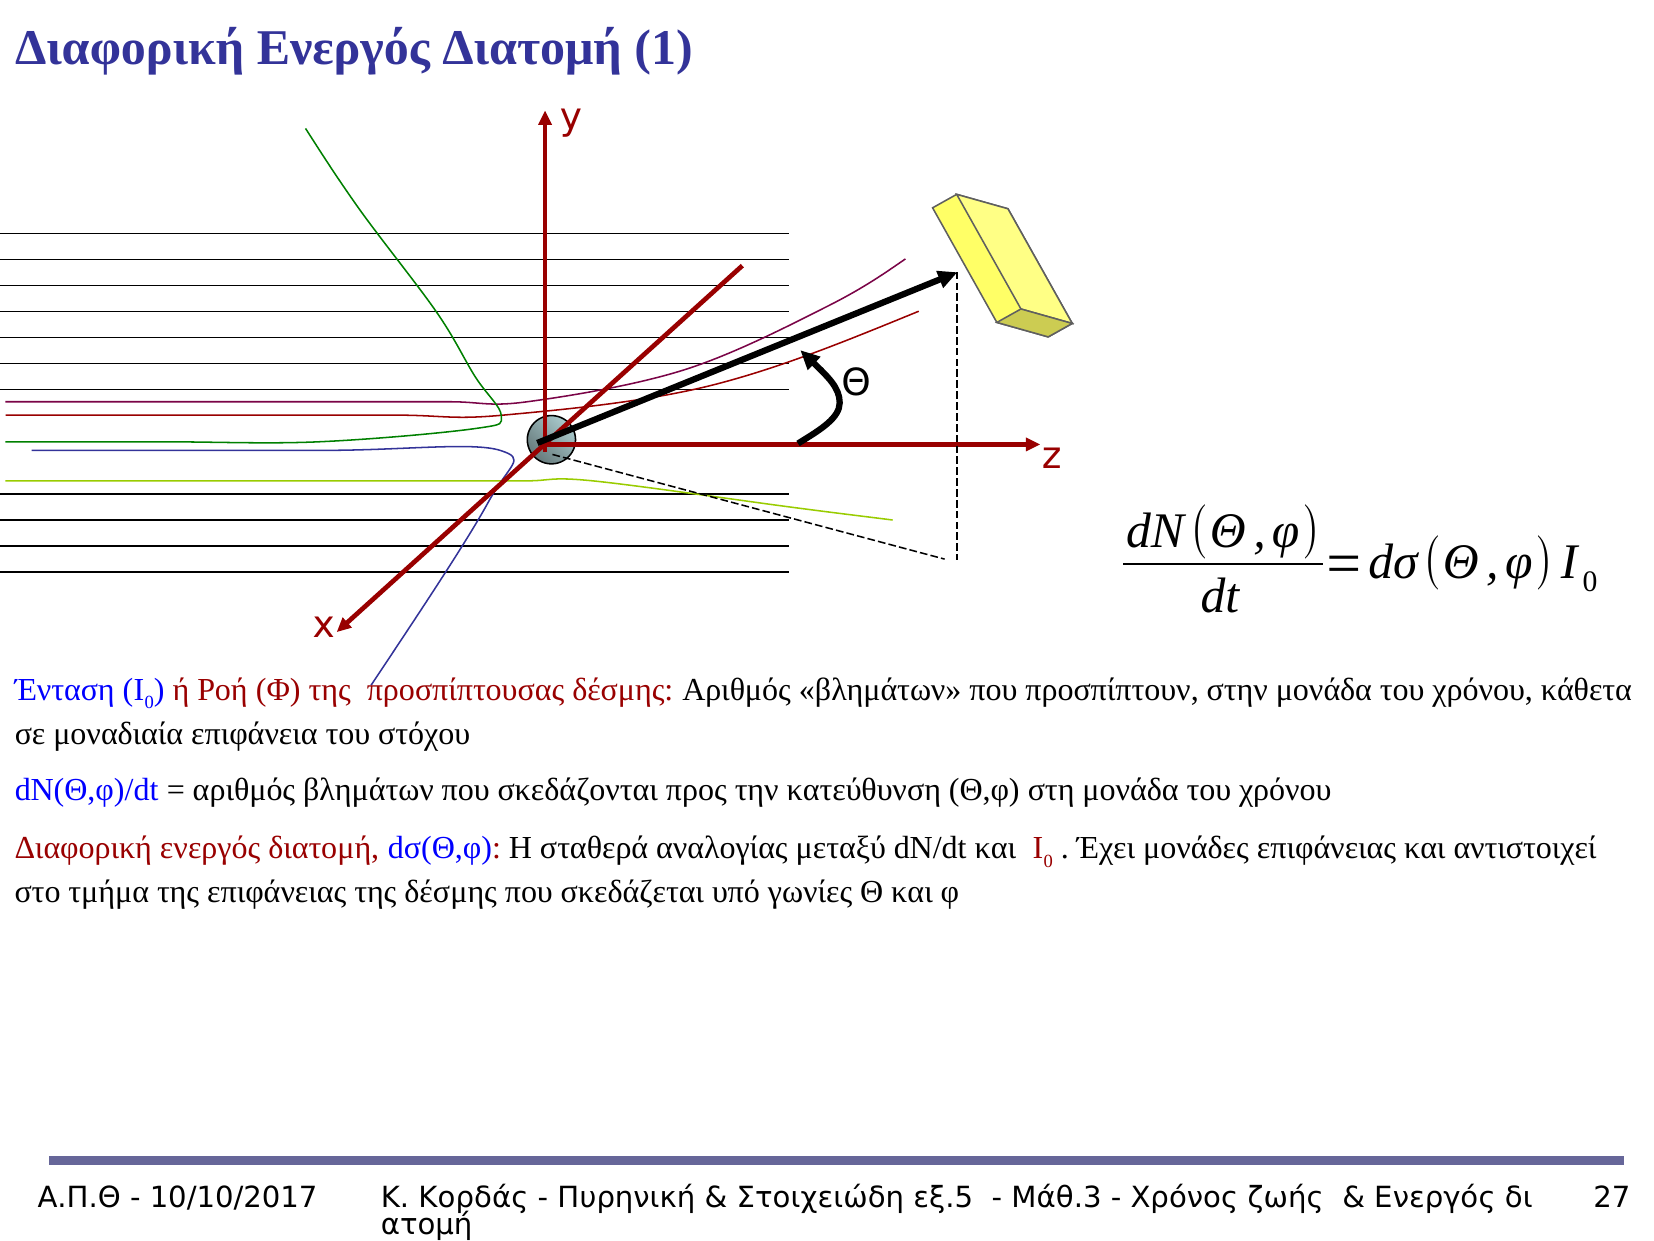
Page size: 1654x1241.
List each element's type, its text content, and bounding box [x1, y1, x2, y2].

text_box [547, 415, 566, 435]
text_box Ένταση (Ι0) ή Ροή (Φ) της προσπίπτουσας δέσμης: Αριθμός «βλημάτων» που προσπίπτουν, στην μονάδα του χρόνου, κάθετα σε μοναδιαία επιφάνεια του στόχου dN(Θ,φ)/dt = αριθμός βλημάτων που σκεδάζονται προς την κατεύθυνση (Θ,φ) στη μονάδα του χρόνου [0, 660, 1654, 815]
text_box Θ [847, 370, 864, 393]
text_box Θ [826, 350, 866, 411]
chart [1107, 500, 1609, 624]
text_box y [545, 84, 598, 146]
text_box [527, 417, 543, 453]
text_box [552, 432, 576, 442]
title Διαφορική Ενεργός Διατομή (1) [0, 0, 1489, 89]
text_box [932, 194, 1073, 337]
text_box Διαφορική ενεργός διατομή, dσ(Θ,φ): Η σταθερά αναλογίας μεταξύ dN/dt και Ι0 . Έχει μονάδες επιφάνειας και αντιστοιχεί στο τμήμα της επιφάνειας της δέσμης που σκεδάζεται υπό γωνίες Θ και φ [0, 819, 1622, 917]
text_box x [297, 592, 350, 654]
text_box z [1027, 423, 1080, 484]
text_box [535, 447, 575, 464]
